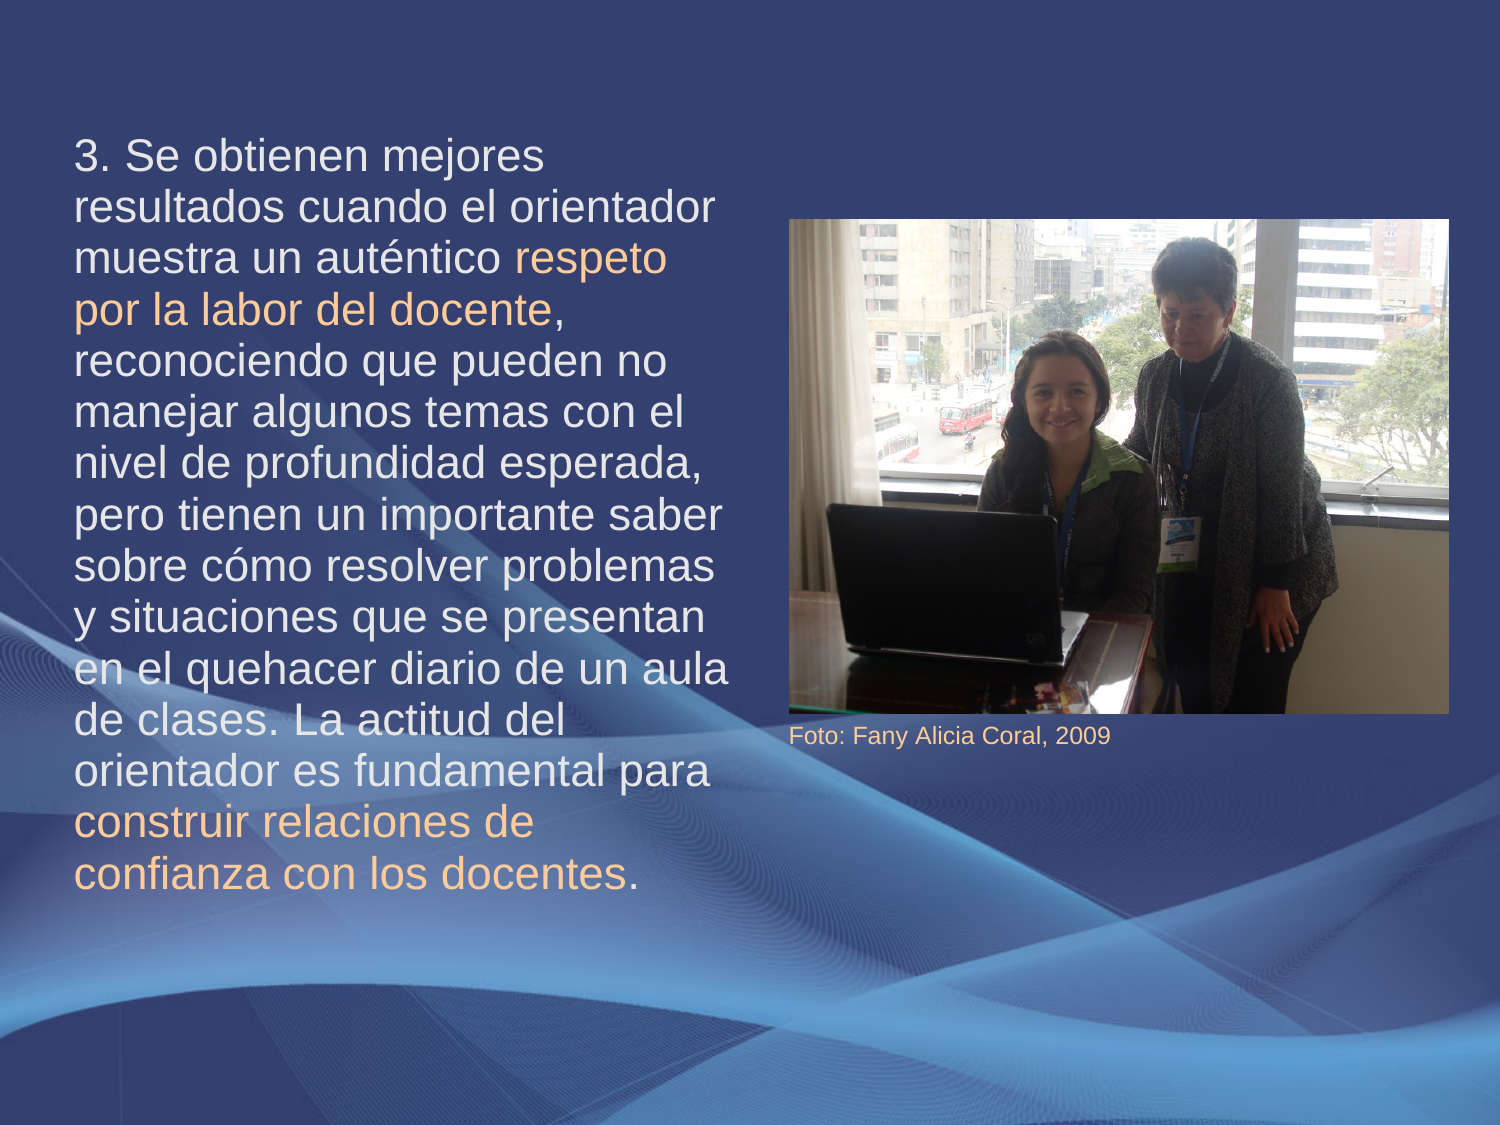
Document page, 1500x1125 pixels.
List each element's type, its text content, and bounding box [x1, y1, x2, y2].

list 3. Se obtienen mejores resultados cuando el orientador muestra un auténtico respeto por la labor del docente, reconociendo que pueden no manejar algunos temas con el nivel de profundidad esperada, pero tienen un importante saber sobre cómo resolver problemas y situaciones que se presentan en el quehacer diario de un aula de clases. La actitud del orientador es fundamental para construir relaciones de confianza con los docentes. [73, 129, 733, 899]
text_box Foto: Fany Alicia Coral, 2009 [773, 714, 1127, 758]
picture [0, 0, 1500, 1125]
